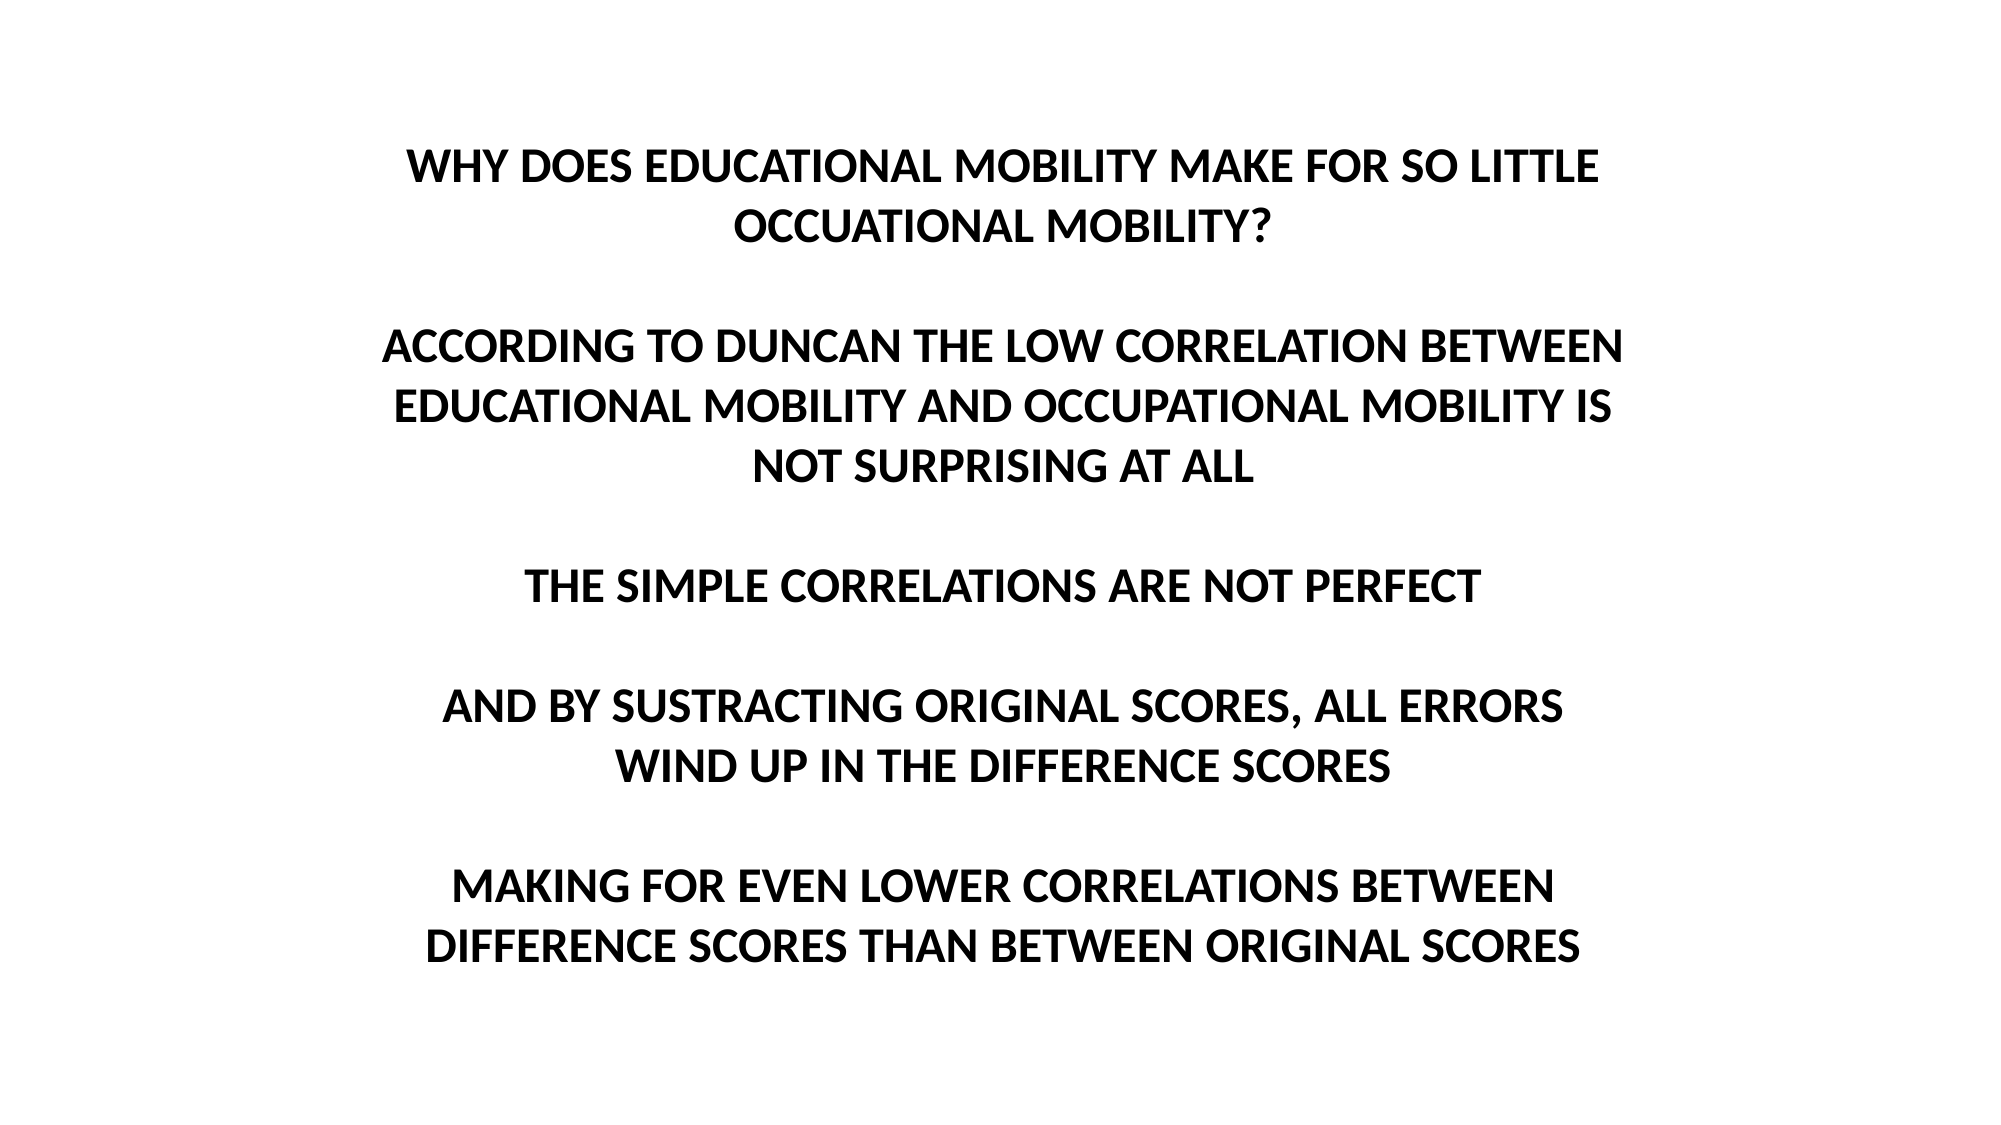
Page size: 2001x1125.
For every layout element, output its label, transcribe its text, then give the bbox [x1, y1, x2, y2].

text_box WHY DOES EDUCATIONAL MOBILITY MAKE FOR SO LITTLE OCCUATIONAL MOBILITY? ACCORDING TO DUNCAN THE LOW CORRELATION BETWEEN EDUCATIONAL MOBILITY AND OCCUPATIONAL MOBILITY IS NOT SURPRISING AT ALL THE SIMPLE CORRELATIONS ARE NOT PERFECT AND BY SUSTRACTING ORIGINAL SCORES, ALL ERRORS WIND UP IN THE DIFFERENCE SCORES MAKING FOR EVEN LOWER CORRELATIONS BETWEEN DIFFERENCE SCORES THAN BETWEEN ORIGINAL SCORES [362, 125, 1644, 989]
